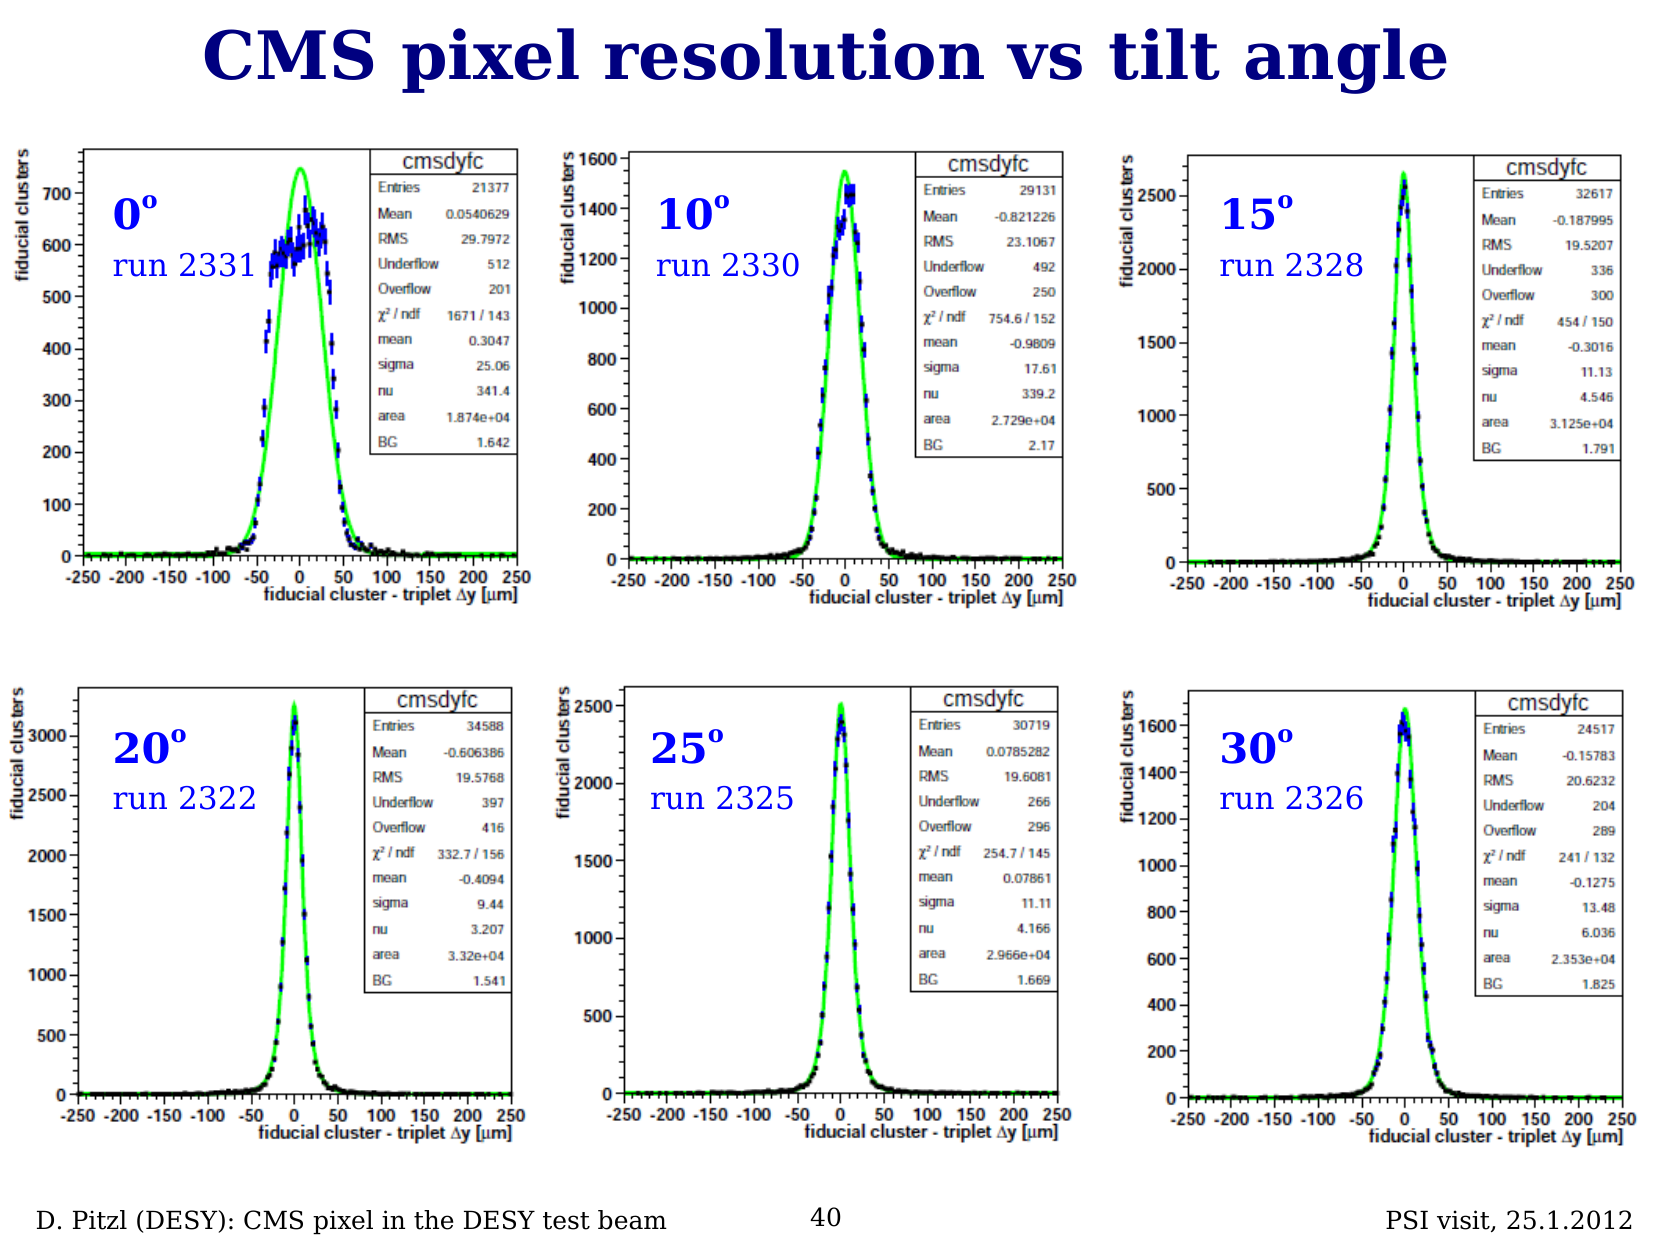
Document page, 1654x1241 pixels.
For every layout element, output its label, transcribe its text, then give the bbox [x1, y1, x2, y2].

picture [552, 680, 1076, 1149]
text_box 25o run 2325 [650, 707, 796, 806]
title CMS pixel resolution vs tilt angle [0, 16, 1654, 96]
picture [1117, 147, 1639, 621]
picture [11, 144, 534, 610]
text_box 15o run 2328 [1219, 174, 1366, 272]
text_box 30o run 2326 [1219, 707, 1366, 806]
text_box 10o run 2330 [655, 174, 802, 272]
picture [1119, 684, 1641, 1152]
picture [558, 142, 1081, 610]
picture [9, 681, 533, 1150]
text_box 0o run 2331 [112, 174, 259, 272]
text_box 20o run 2322 [112, 707, 259, 806]
